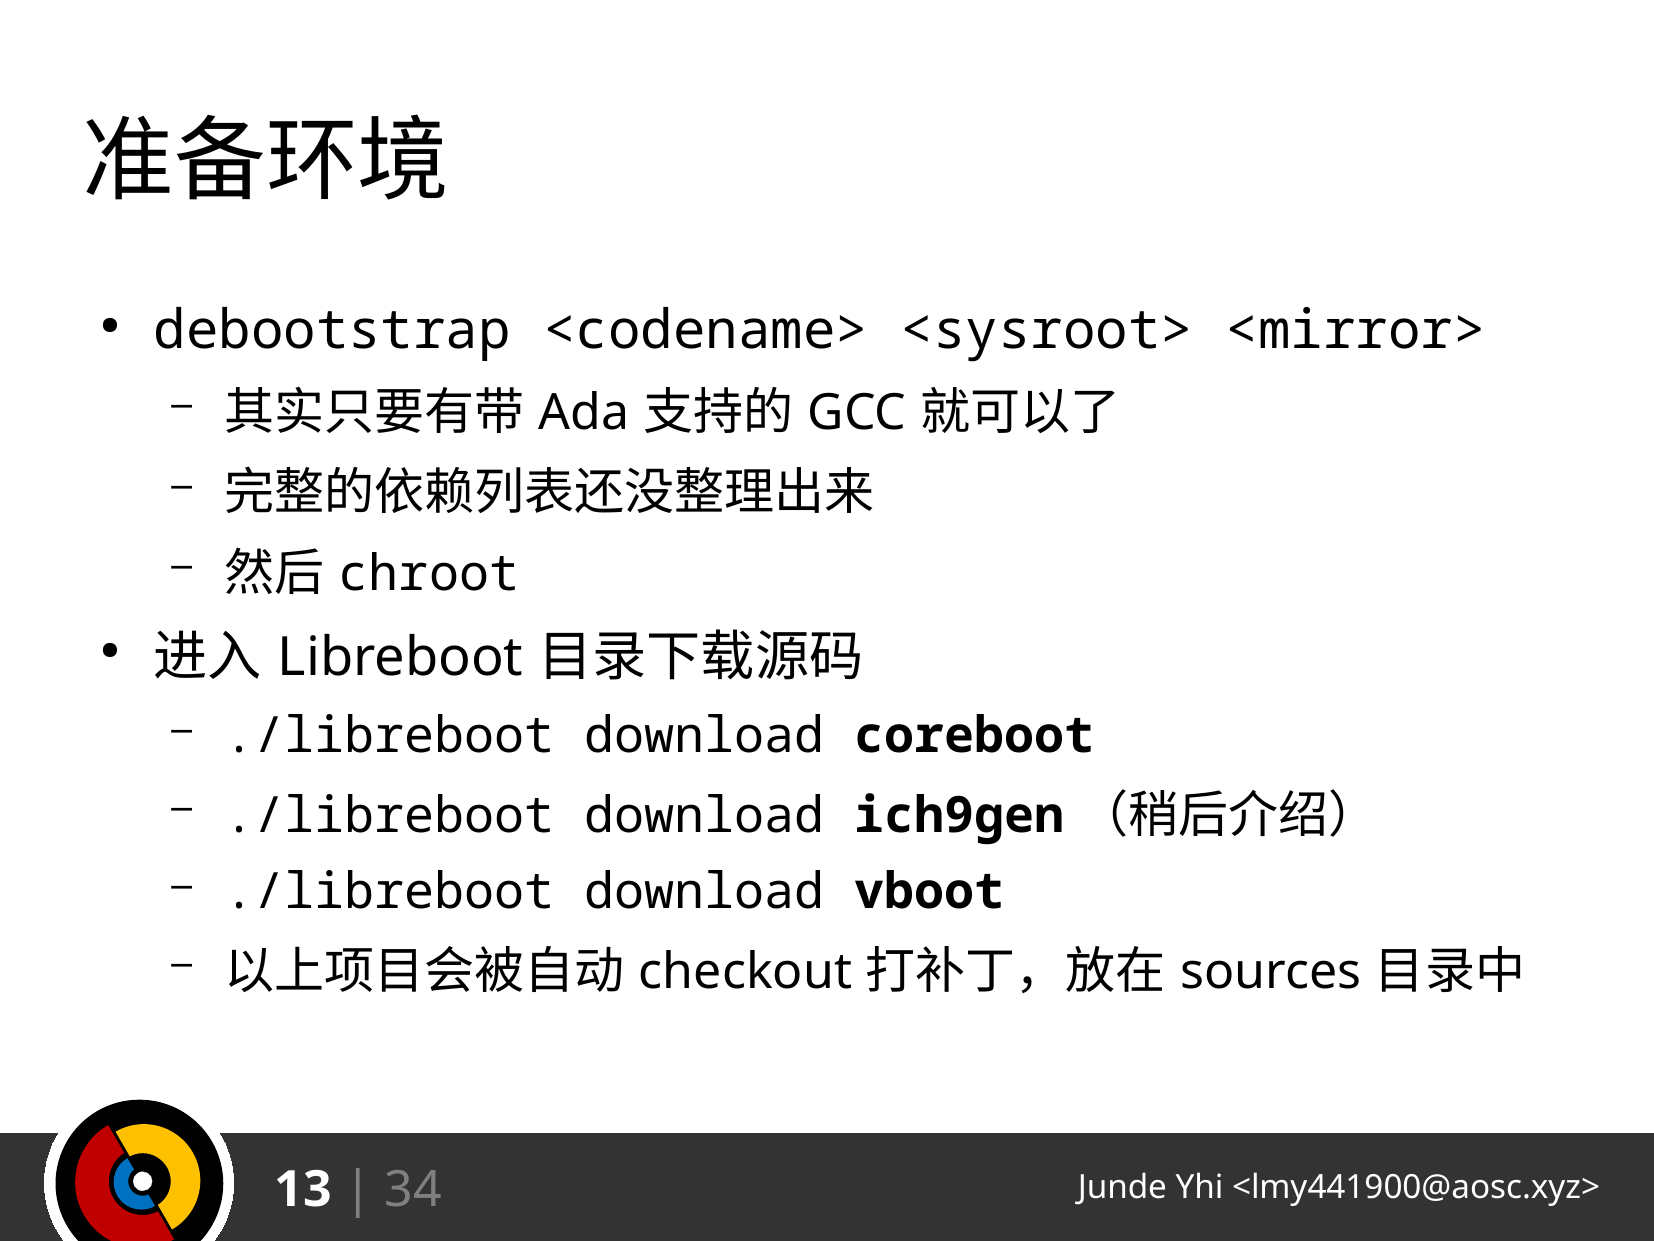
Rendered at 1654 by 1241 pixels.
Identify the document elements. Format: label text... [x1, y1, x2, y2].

list debootstrap <codename> <sysroot> <mirror> 其实只要有带Ada支持的GCC就可以了 完整的依赖列表还没整理出来 然后chroot 进入Libreboot目录下载源码 ./libreboot download coreboot ./libreboot download ich9gen（稍后介绍） ./libreboot download vboot 以上项目会被自动checkout打补丁，放在sources目录中 [82, 290, 1571, 1010]
title 准备环境 [82, 49, 1571, 257]
